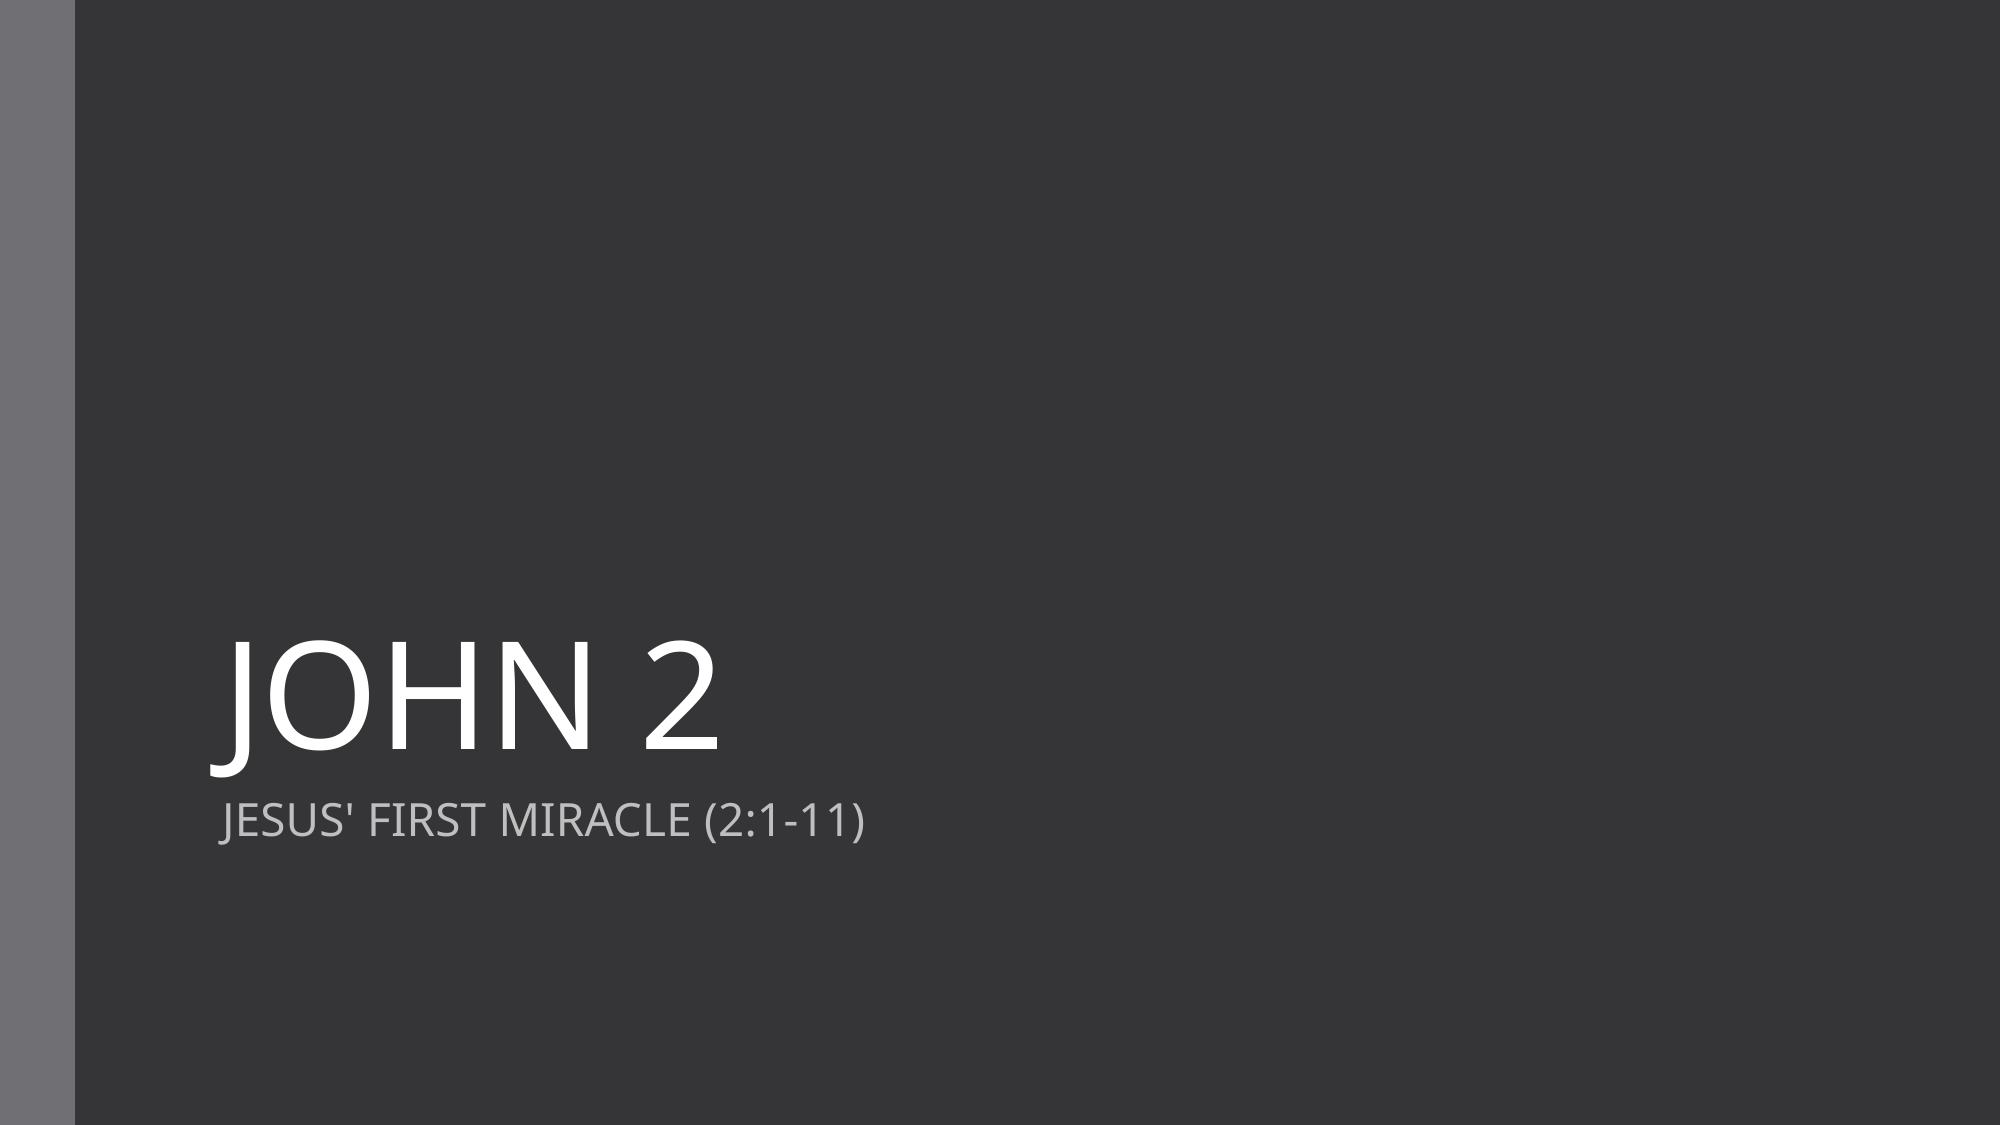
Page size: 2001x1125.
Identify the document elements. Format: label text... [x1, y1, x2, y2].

subtitle JESUS' FIRST MIRACLE (2:1-11) [206, 787, 1752, 1066]
title JOHN 2 [206, 124, 1752, 787]
